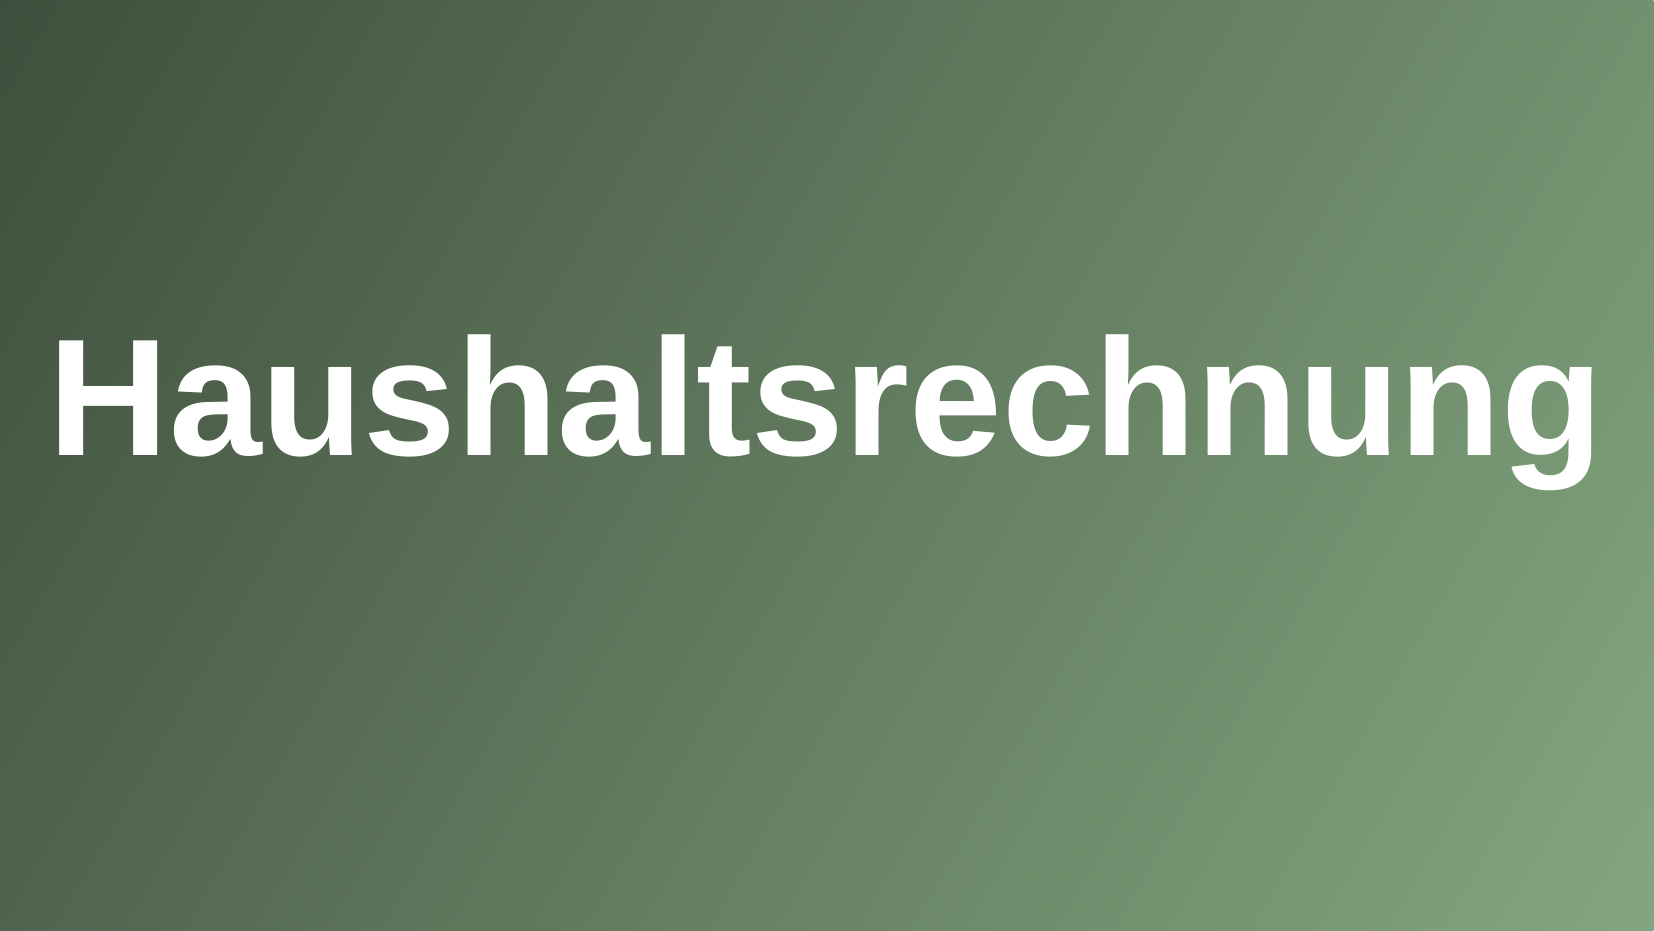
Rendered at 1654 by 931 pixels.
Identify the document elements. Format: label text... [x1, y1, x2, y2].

subtitle Haushaltsrechnung [0, 25, 1654, 769]
